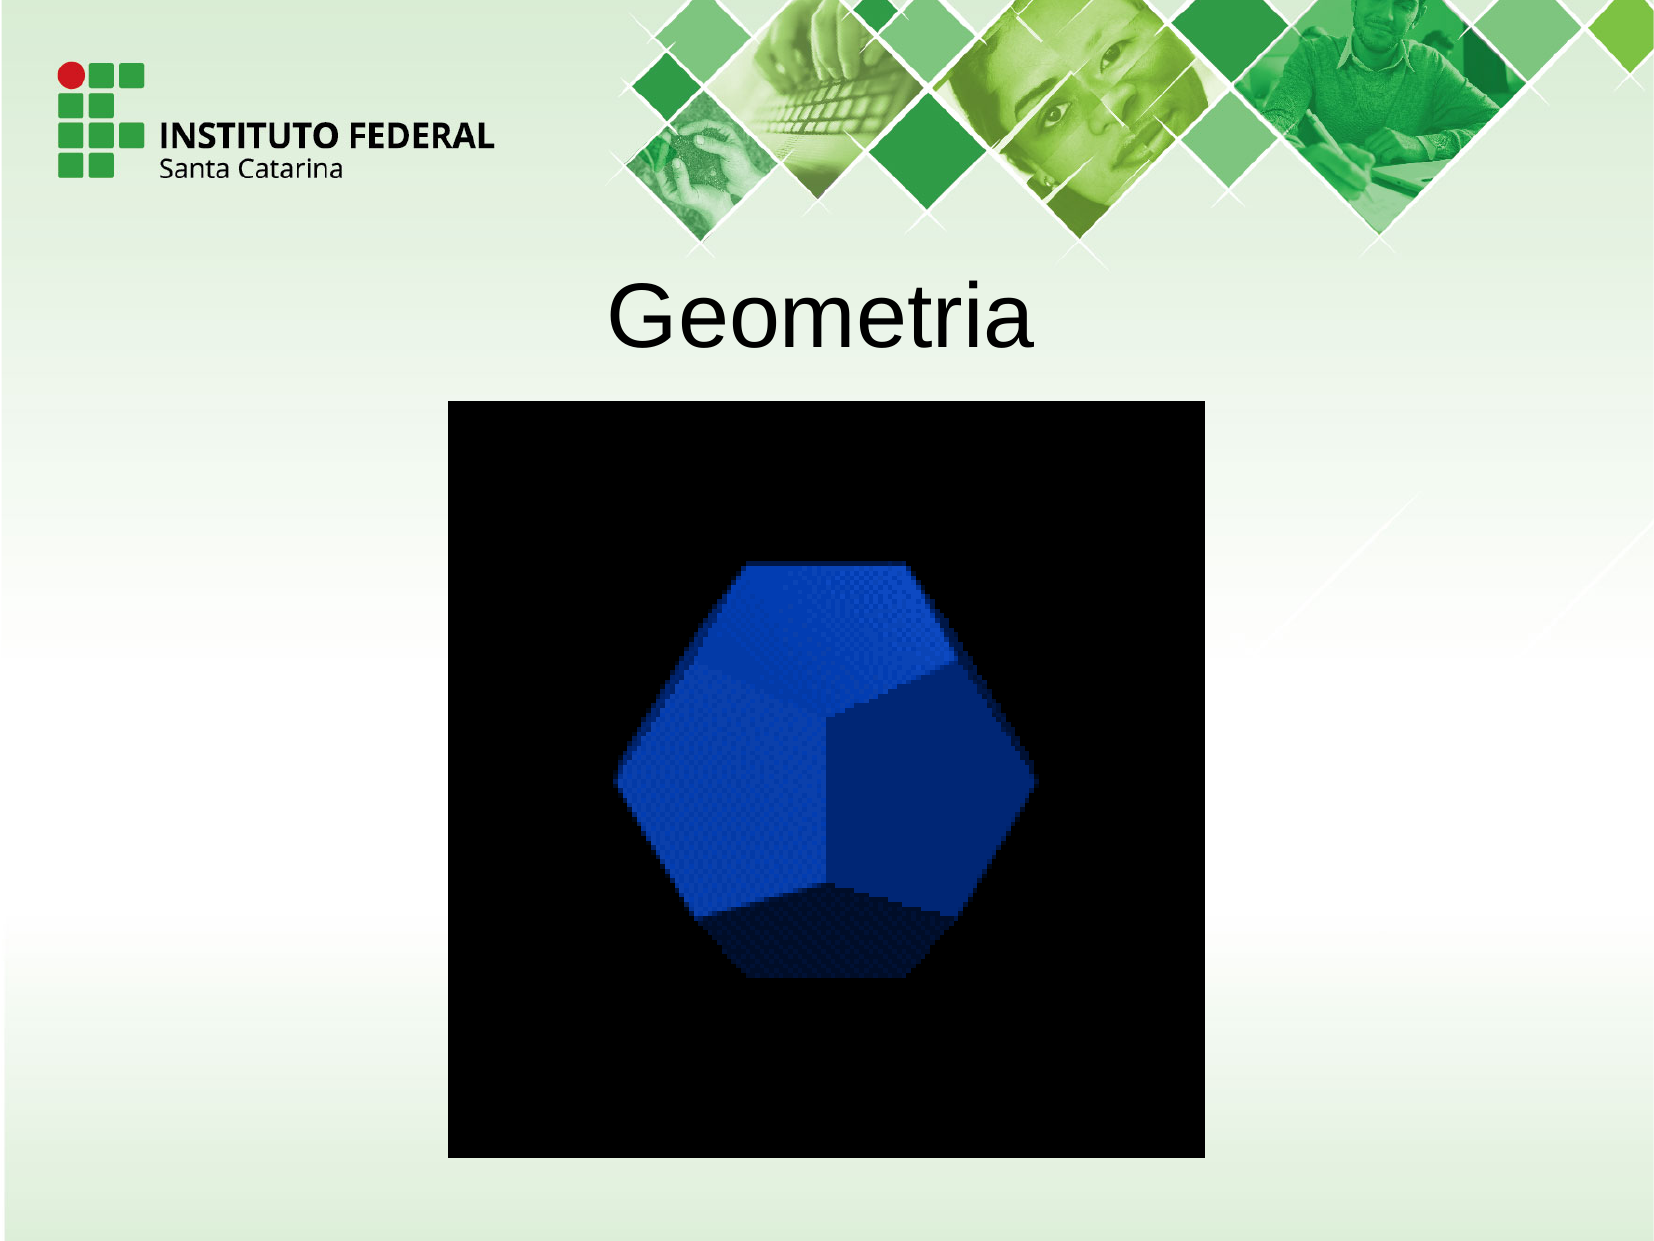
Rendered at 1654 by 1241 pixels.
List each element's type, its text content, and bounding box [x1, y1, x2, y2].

title Geometria [47, 212, 1595, 420]
picture [1, 0, 1654, 1241]
